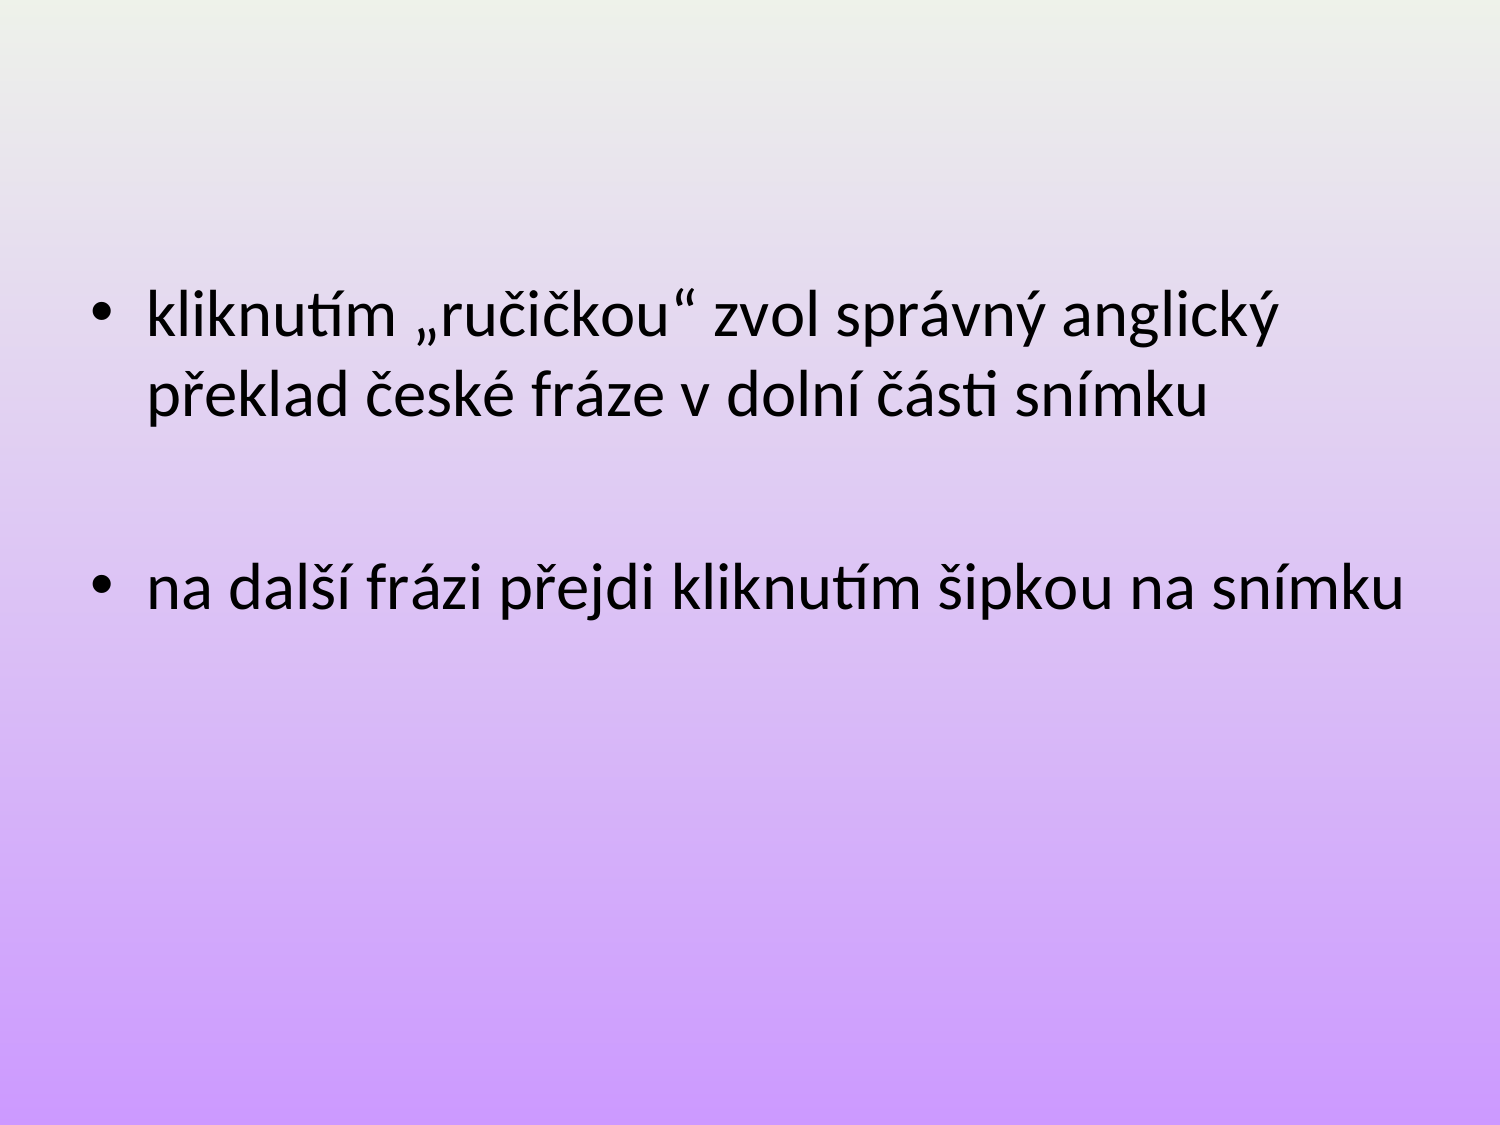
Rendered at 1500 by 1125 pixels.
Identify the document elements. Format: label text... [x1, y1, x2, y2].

list kliknutím „ručičkou“ zvol správný anglický překlad české fráze v dolní části snímku na další frázi přejdi kliknutím šipkou na snímku [75, 262, 1426, 1006]
